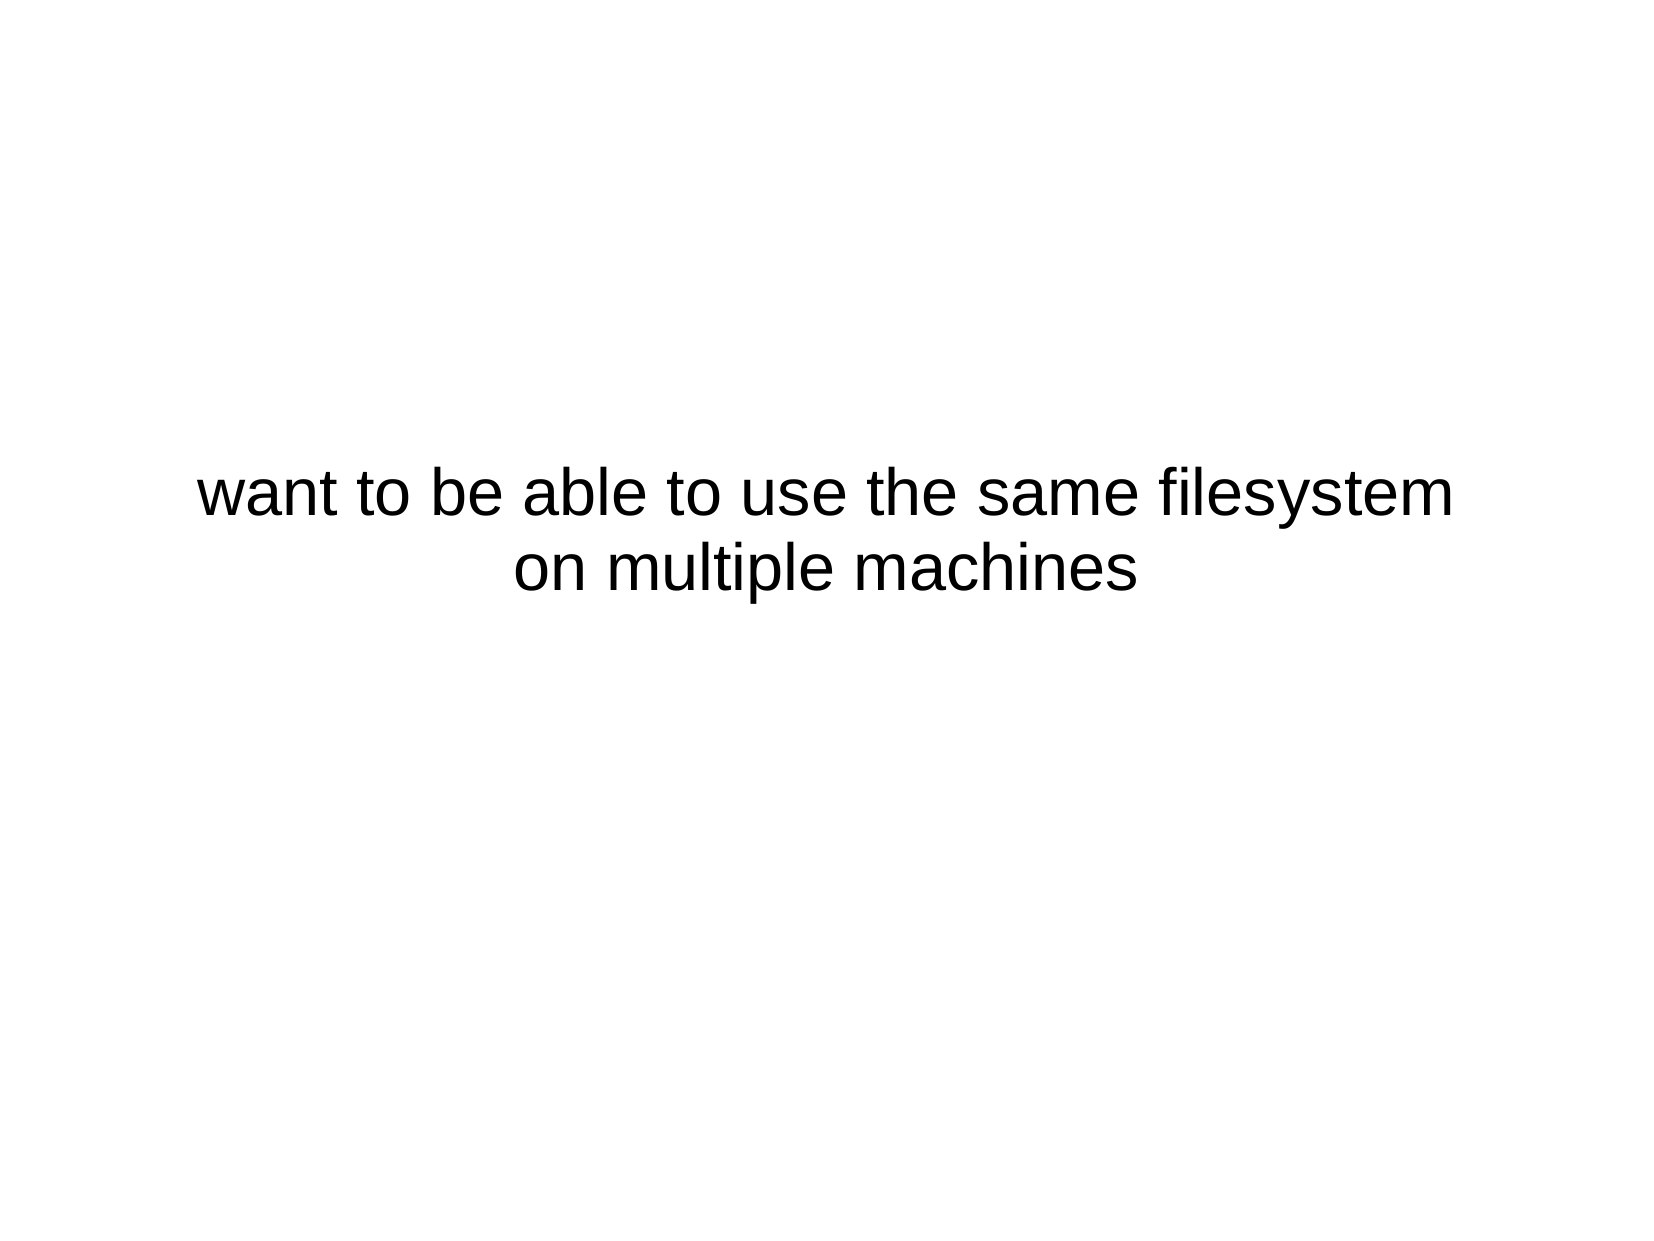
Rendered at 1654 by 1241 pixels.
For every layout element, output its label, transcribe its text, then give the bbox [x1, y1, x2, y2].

subtitle want to be able to use the same filesystem on multiple machines [82, 49, 1571, 1010]
